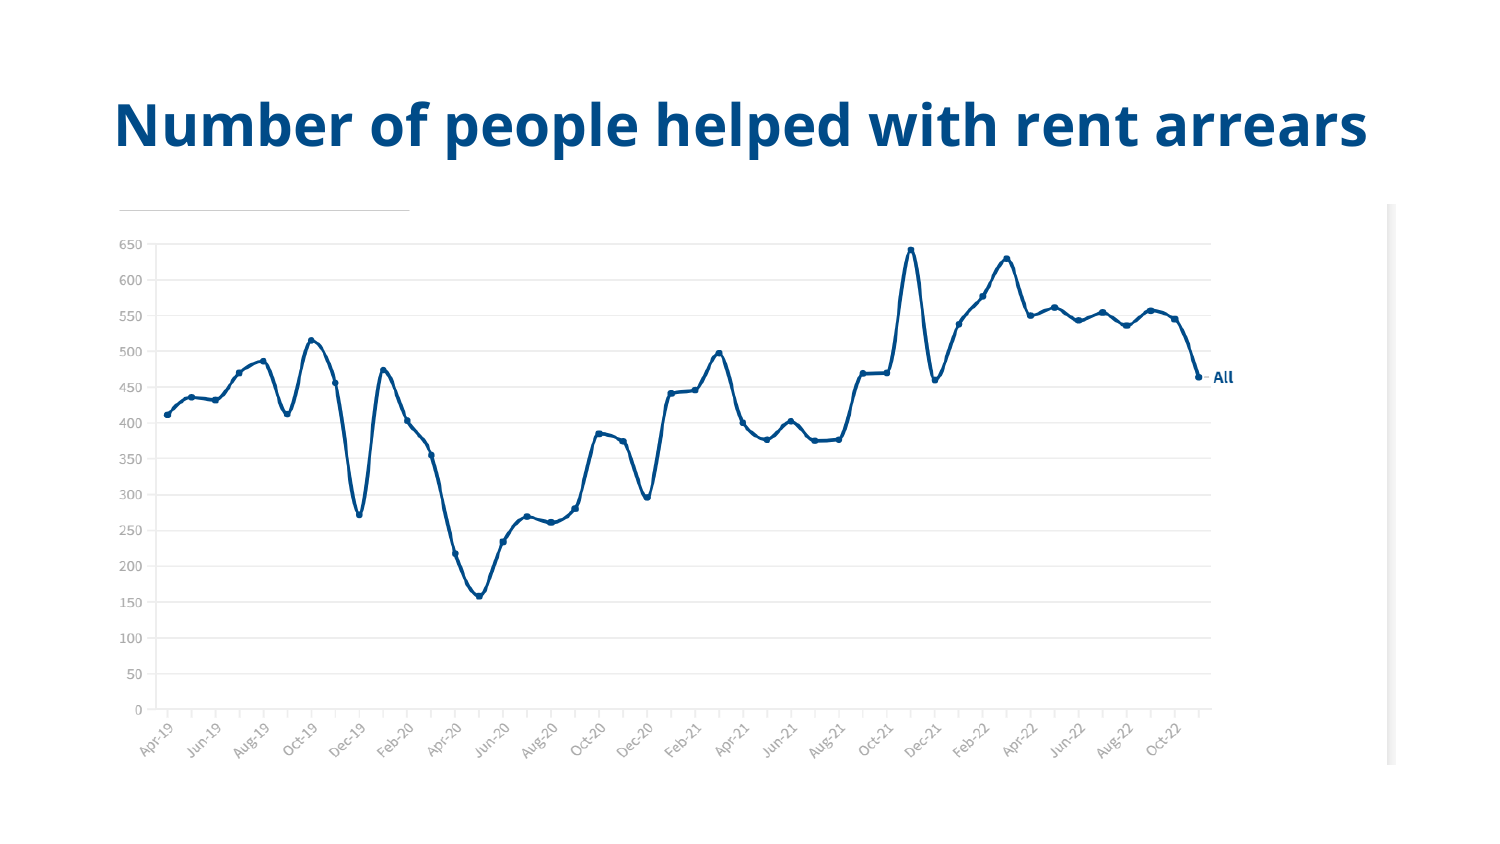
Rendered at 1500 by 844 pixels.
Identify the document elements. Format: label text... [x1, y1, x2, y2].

picture [98, 204, 1396, 765]
title Number of people helped with rent arrears [98, 72, 1396, 174]
